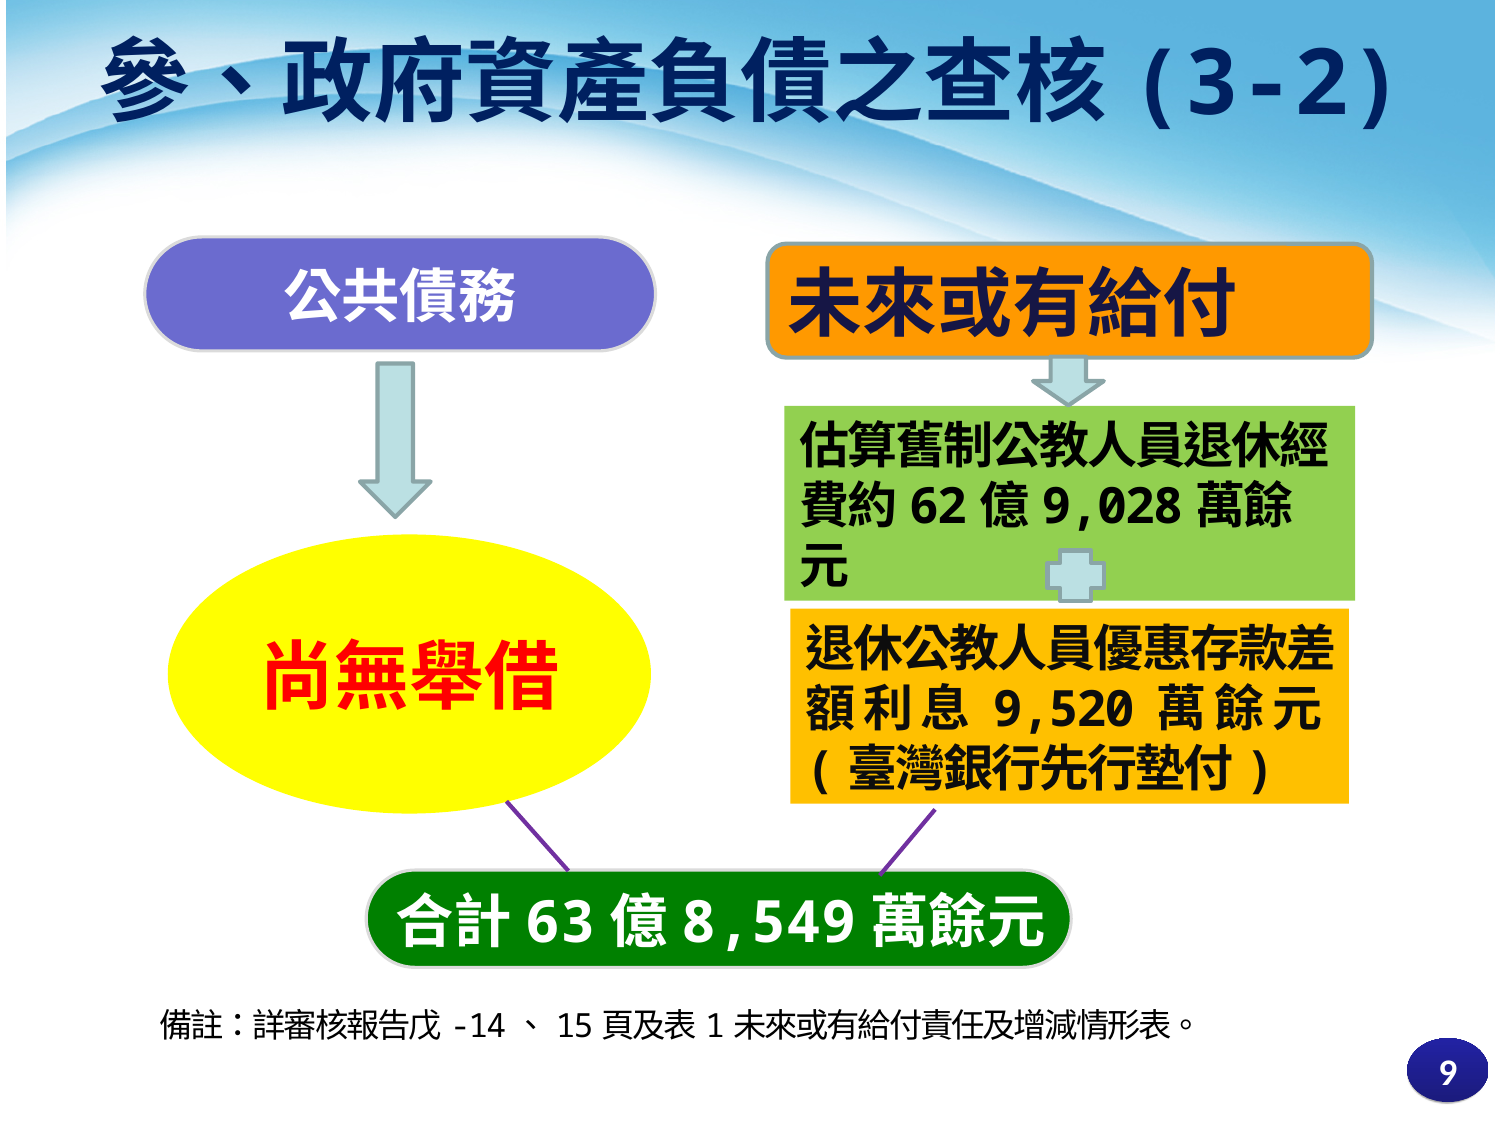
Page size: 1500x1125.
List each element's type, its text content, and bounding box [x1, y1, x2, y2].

text_box [359, 363, 431, 518]
picture [0, 0, 1500, 1119]
text_box 退休公教人員優惠存款差額利息9,520萬餘元(臺灣銀行先行墊付) [790, 608, 1349, 804]
text_box 未來或有給付 [767, 243, 1372, 358]
text_box 公共債務 [144, 236, 656, 351]
text_box [1032, 356, 1104, 406]
text_box 尚無舉借 [169, 536, 649, 812]
text_box 合計63億8,549萬餘元 [366, 870, 1072, 968]
text_box 估算舊制公教人員退休經費約62億9,028萬餘元 [784, 405, 1356, 601]
text_box 9 [1407, 1038, 1489, 1103]
text_box 備註：詳審核報告戊-14、15頁及表1未來或有給付責任及增減情形表。 [144, 996, 1331, 1052]
text_box [1047, 550, 1104, 601]
text_box 參、政府資產負債之查核(3-2) [15, 15, 1489, 141]
